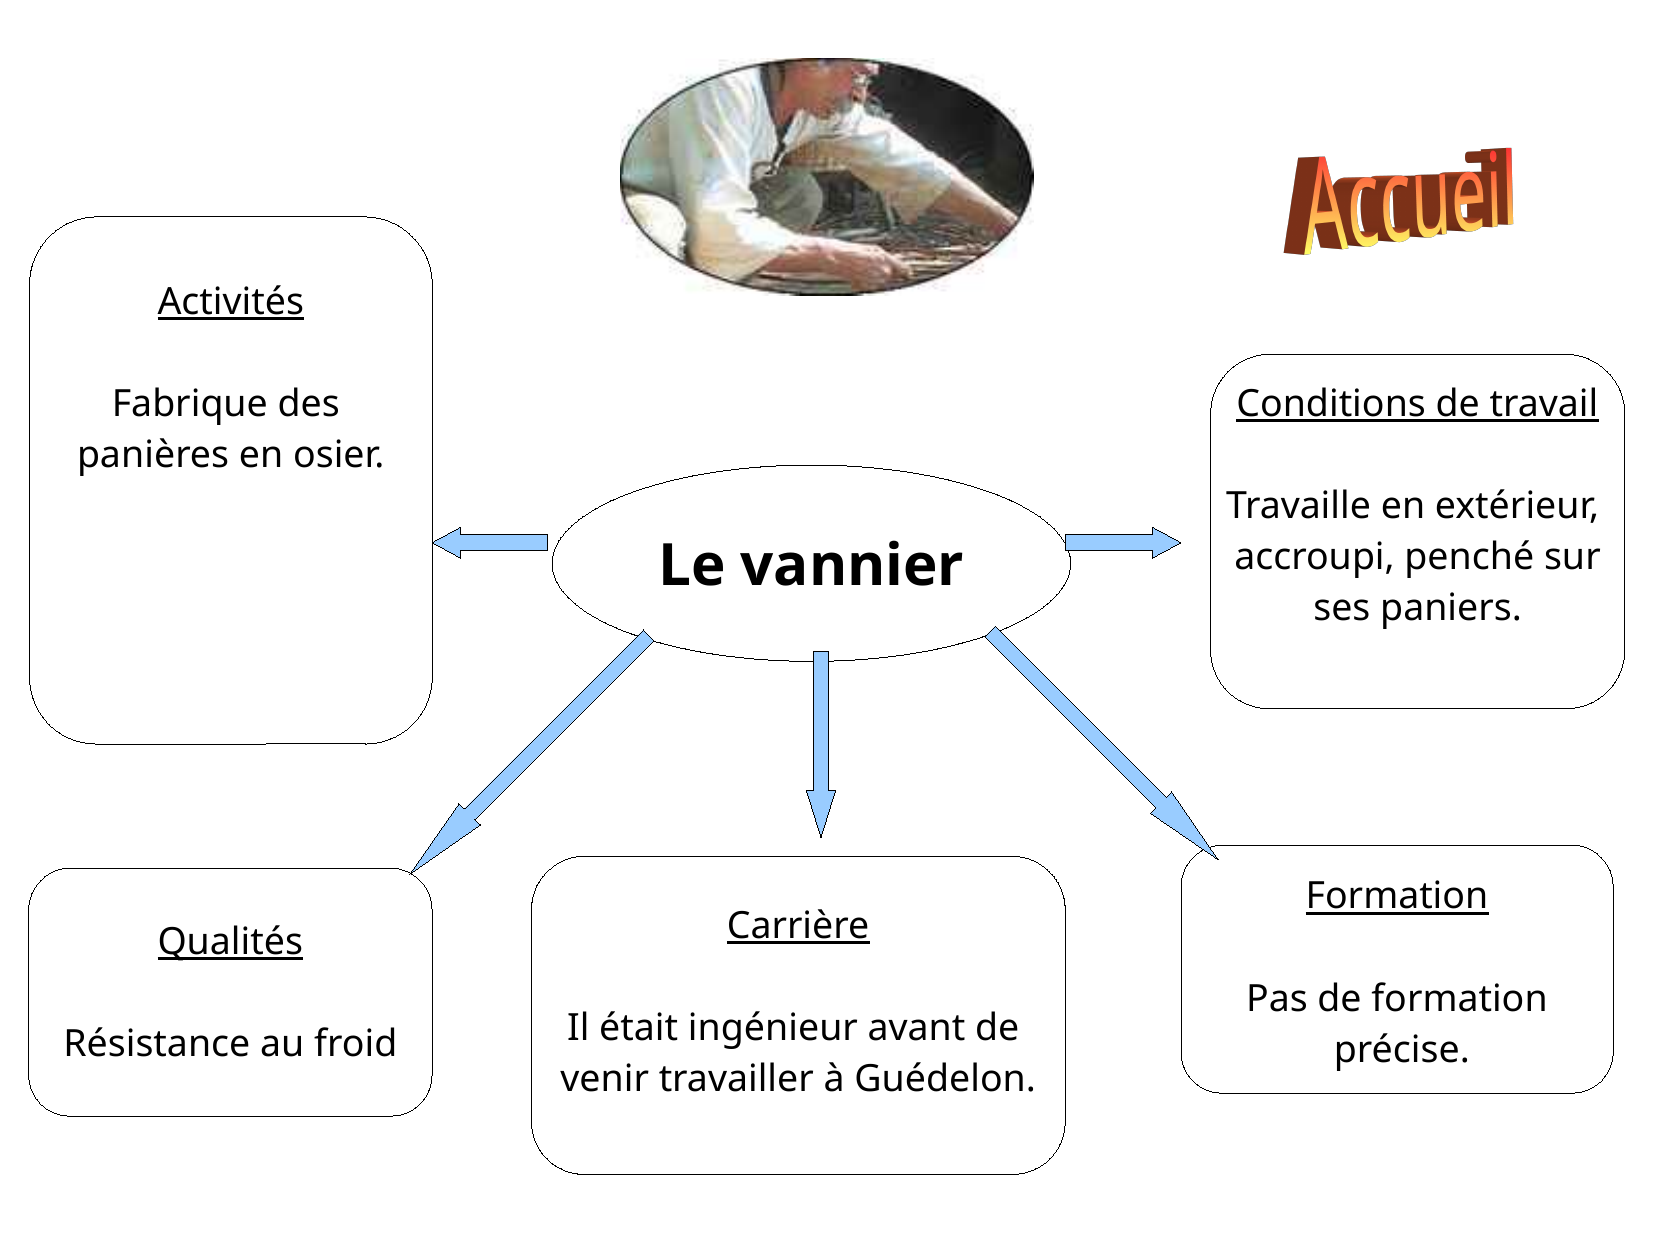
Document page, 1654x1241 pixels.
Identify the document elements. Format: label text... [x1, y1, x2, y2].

text_box Conditions de travail Travaille en extérieur, accroupi, penché sur ses paniers. [1210, 354, 1625, 709]
text_box Qualités Résistance au froid [28, 868, 433, 1117]
picture [620, 58, 1034, 296]
text_box Formation Pas de formation précise. [1181, 845, 1614, 1094]
text_box Activités Fabrique des panières en osier. [29, 216, 433, 745]
text_box Carrière Il était ingénieur avant de venir travailler à Guédelon. [531, 856, 1066, 1175]
text_box Le vannier [552, 465, 1071, 662]
text_box [984, 626, 1219, 860]
text_box [409, 629, 654, 875]
text_box [1065, 527, 1181, 559]
text_box [806, 651, 836, 838]
text_box [432, 527, 548, 559]
